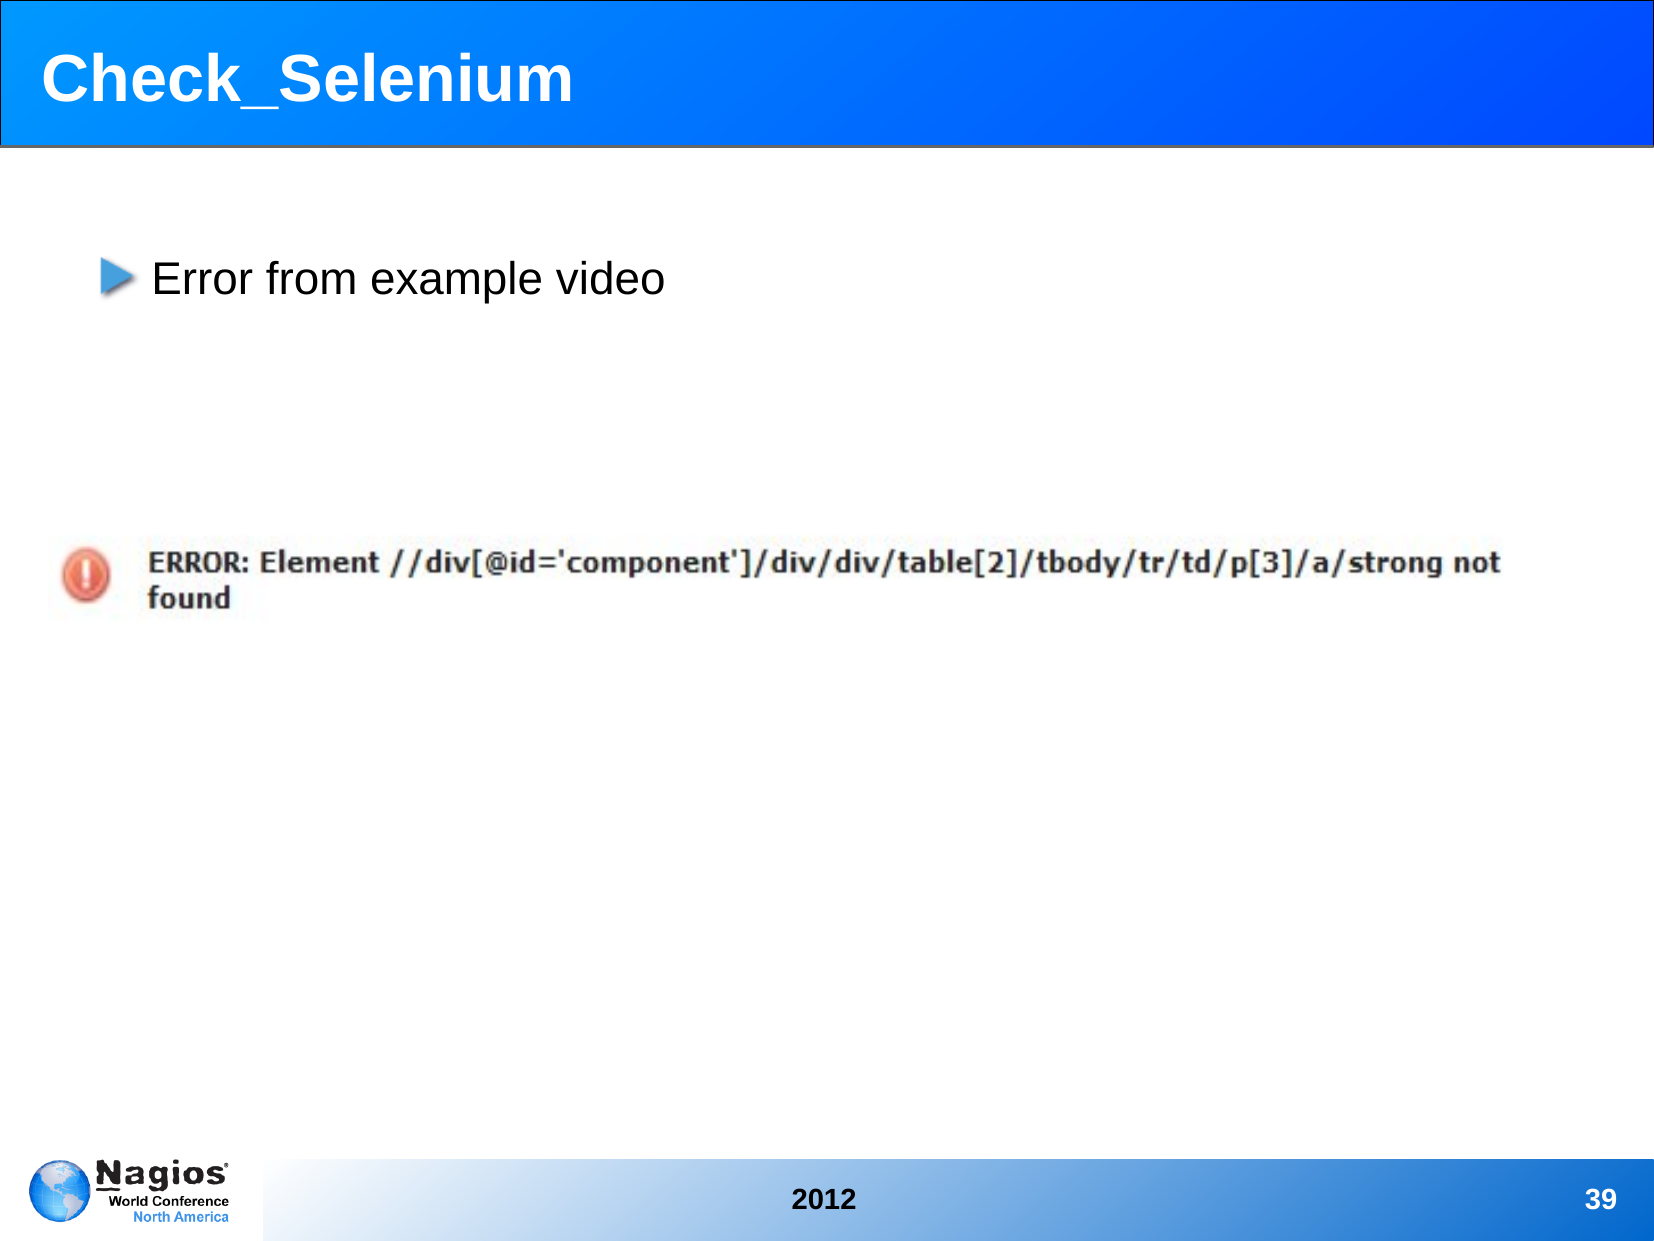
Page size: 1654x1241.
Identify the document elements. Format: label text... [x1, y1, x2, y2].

title Check_Selenium [41, 0, 1248, 211]
list Error from example video [80, 253, 1569, 417]
picture [29, 1159, 229, 1235]
picture [48, 455, 1517, 712]
